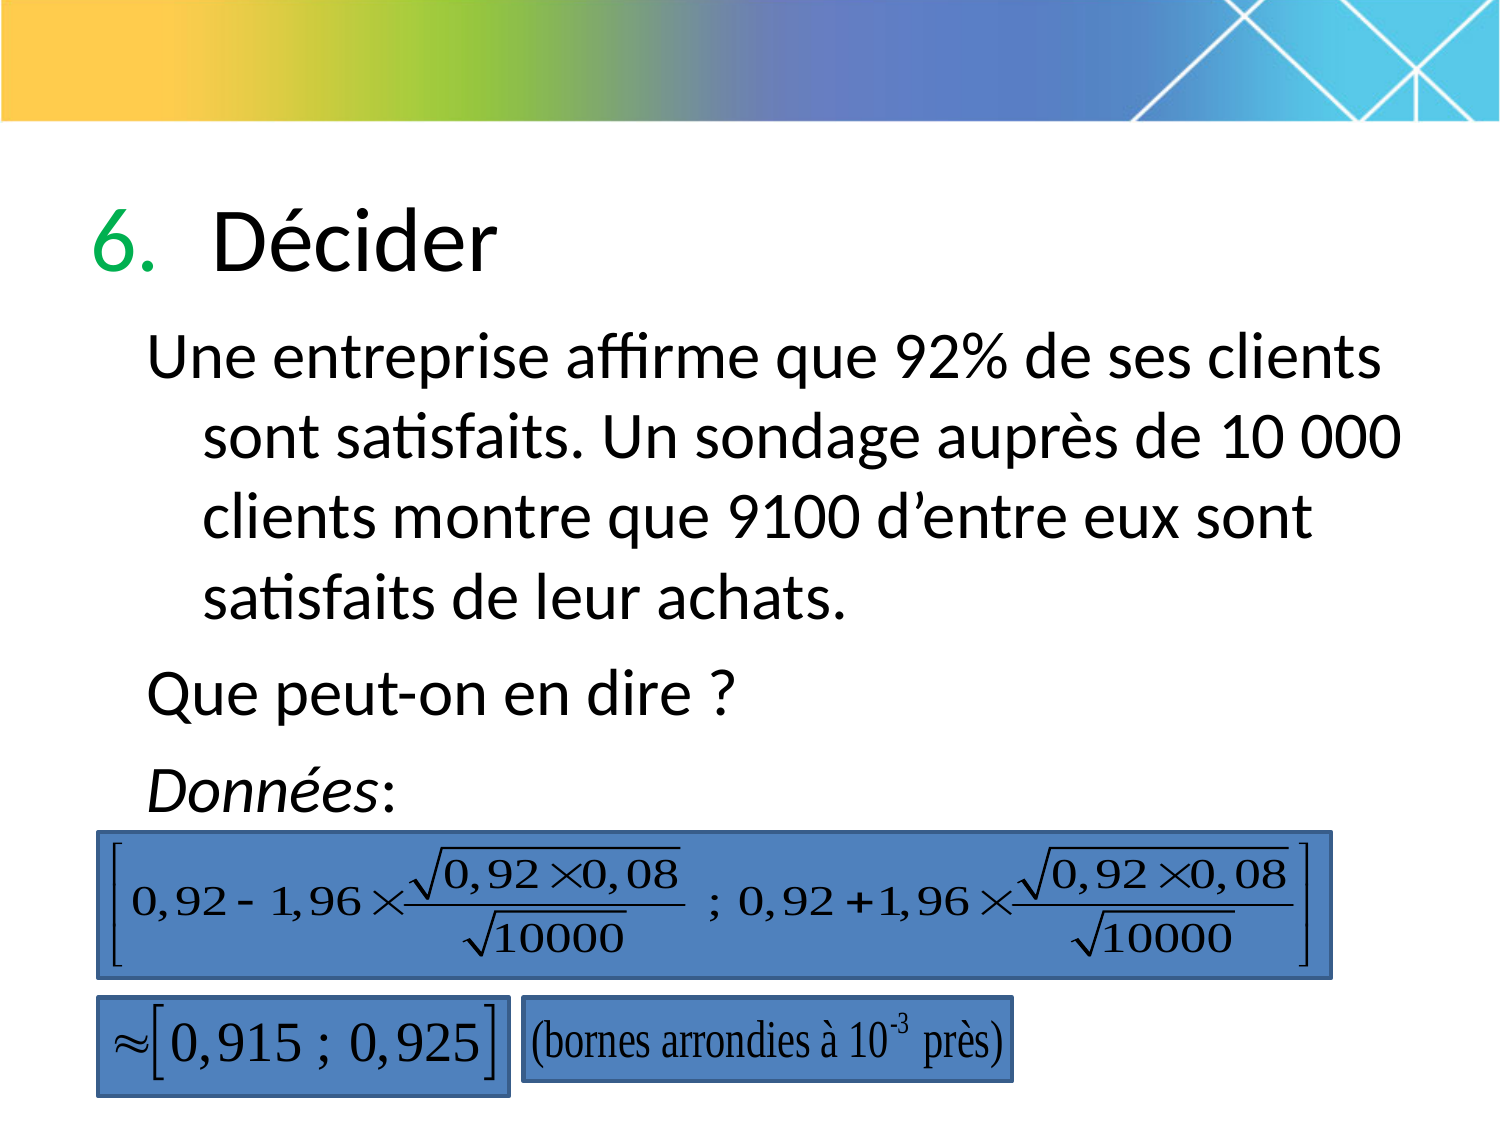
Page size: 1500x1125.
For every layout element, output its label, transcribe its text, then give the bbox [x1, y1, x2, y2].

chart [100, 834, 1329, 977]
list Une entreprise affirme que 92% de ses clients sont satisfaits. Un sondage auprès de 10 000 clients montre que 9100 d’entre eux sont satisfaits de leur achats. Que peut-on en dire ? Données: [75, 304, 1426, 1067]
chart [100, 999, 507, 1095]
chart [525, 999, 1010, 1080]
title Décider [75, 164, 1426, 304]
